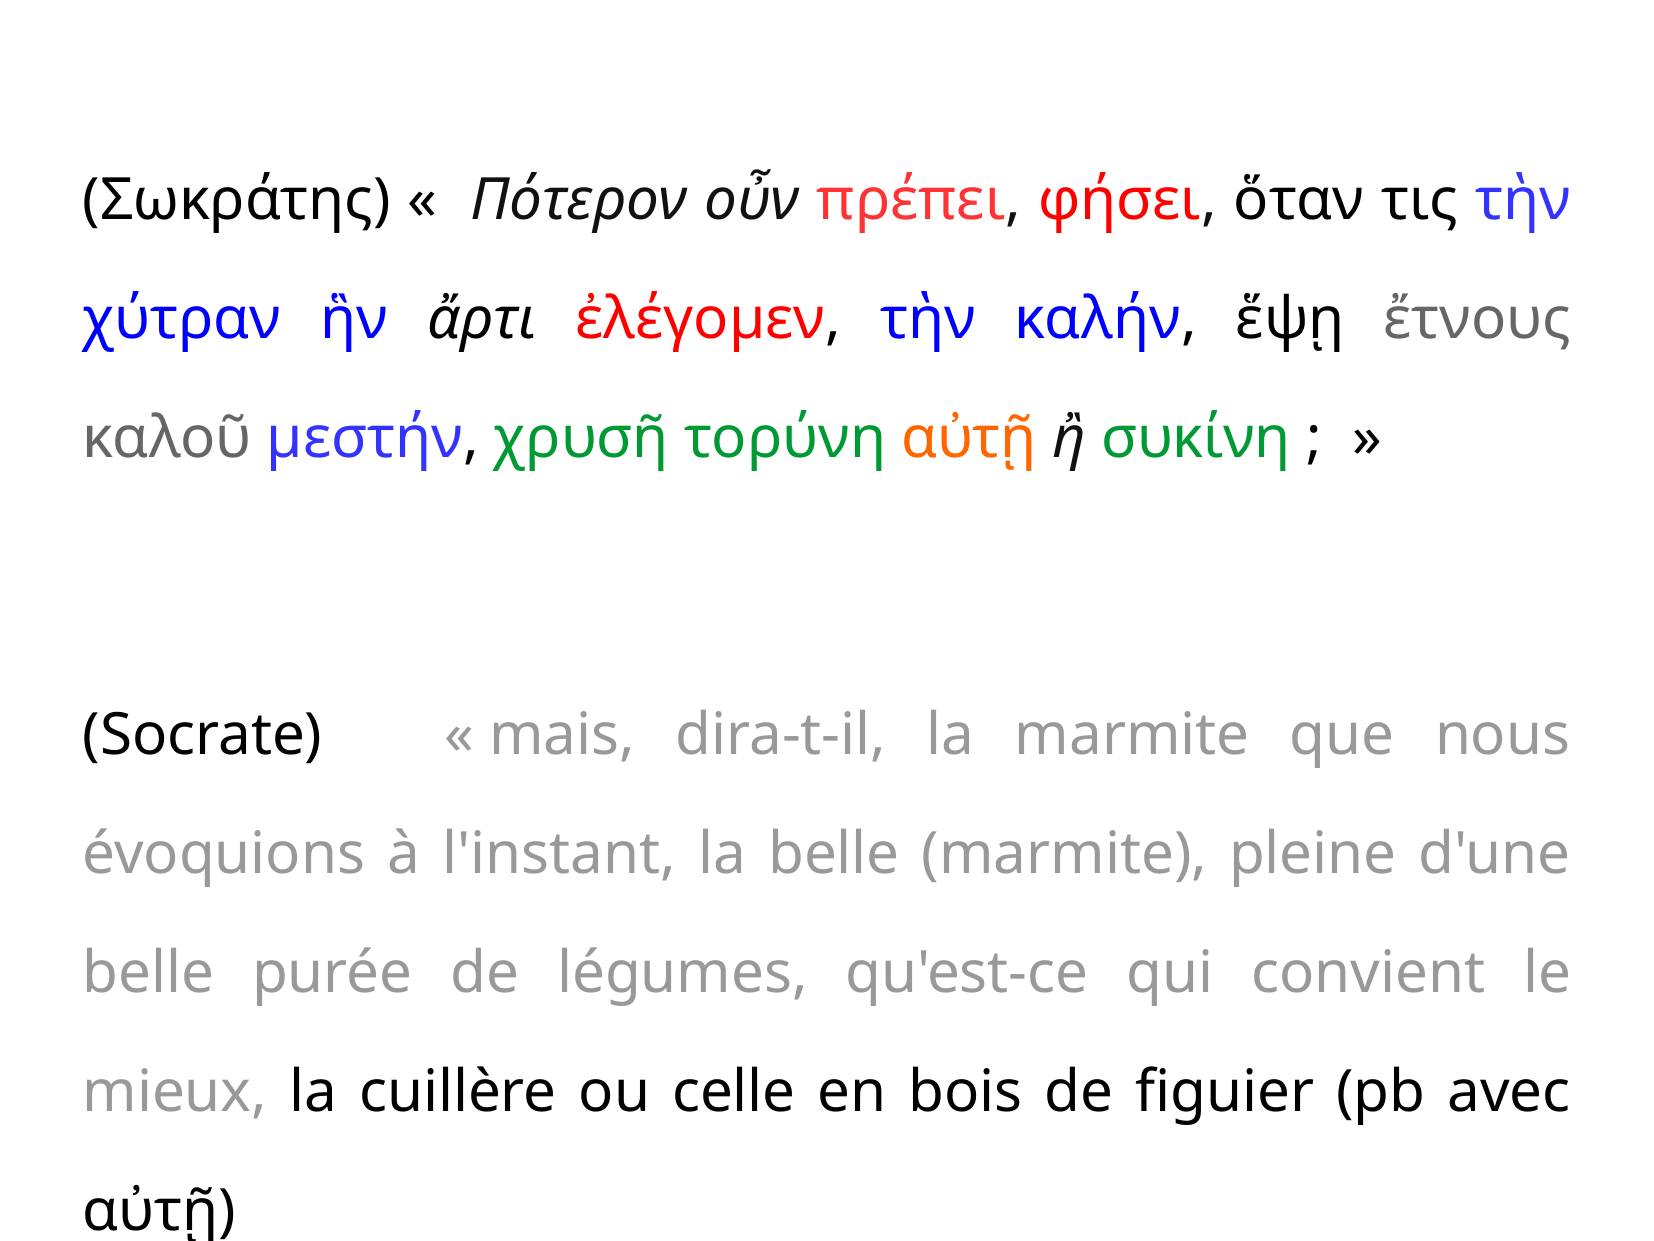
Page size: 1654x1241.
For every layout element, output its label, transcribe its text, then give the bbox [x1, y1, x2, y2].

list (Σωκράτης) « Πότερον οὖν πρέπει, φήσει, ὅταν τις τὴν χύτραν ἣν ἄρτι ἐλέγομεν, τὴν καλήν, ἕψῃ ἔτνους καλοῦ μεστήν, χρυσῆ τορύνη αὐτῇ ἢ συκίνη ; » (Socrate) « mais, dira-t-il, la marmite que nous évoquions à l'instant, la belle (marmite), pleine d'une belle purée de légumes, qu'est-ce qui convient le mieux, la cuillère ou celle en bois de figuier (pb avec αὐτῇ) [82, 118, 1571, 1241]
